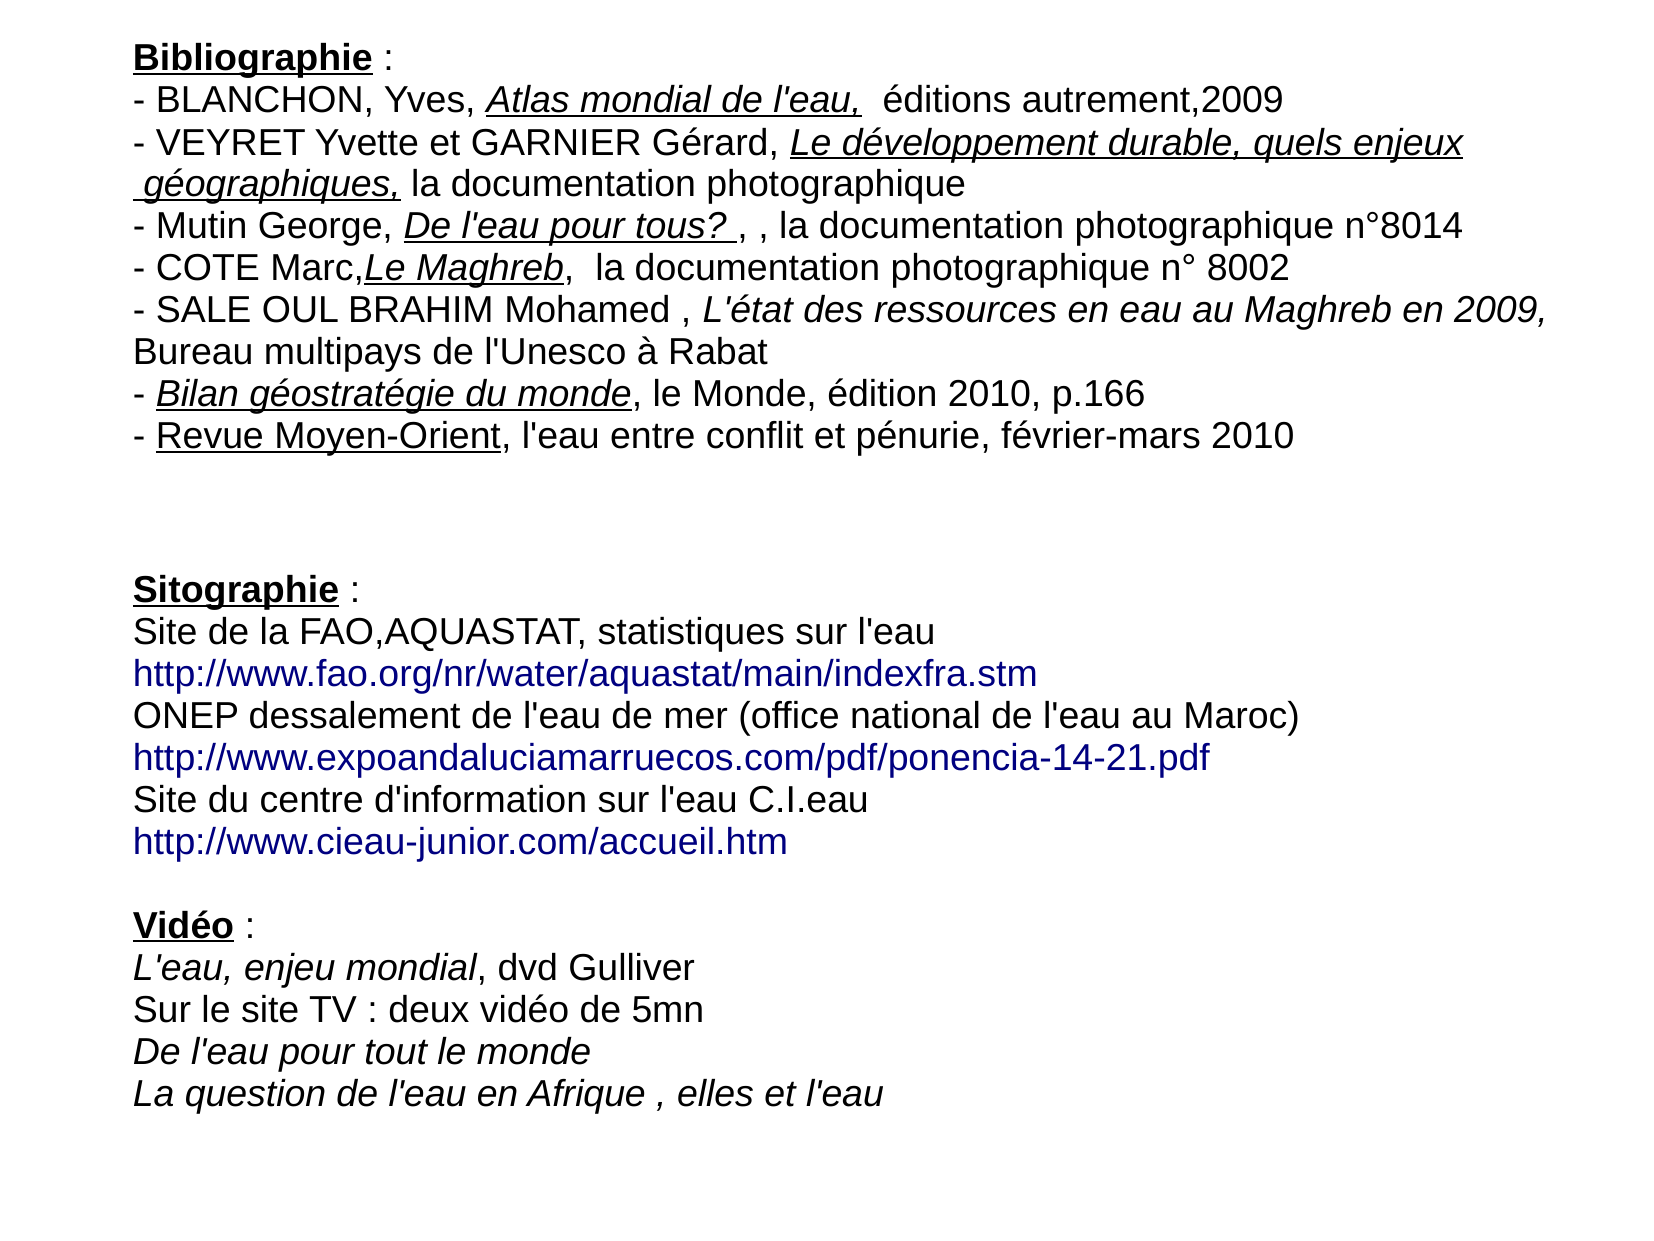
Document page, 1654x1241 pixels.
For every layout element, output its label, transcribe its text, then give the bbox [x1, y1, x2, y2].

text_box Sitographie : Site de la FAO,AQUASTAT, statistiques sur l'eau http://www.fao.org/nr/water/aquastat/main/indexfra.stm ONEP dessalement de l'eau de mer (office national de l'eau au Maroc) http://www.expoandaluciamarruecos.com/pdf/ponencia-14-21.pdf Site du centre d'information sur l'eau C.I.eau http://www.cieau-junior.com/accueil.htm Vidéo : L'eau, enjeu mondial, dvd Gulliver Sur le site TV : deux vidéo de 5mn De l'eau pour tout le monde La question de l'eau en Afrique , elles et l'eau [118, 561, 1400, 1125]
text_box Bibliographie : - BLANCHON, Yves, Atlas mondial de l'eau, éditions autrement,2009 - VEYRET Yvette et GARNIER Gérard, Le développement durable, quels enjeux géographiques, la documentation photographique - Mutin George, De l'eau pour tous? , , la documentation photographique n°8014 - COTE Marc,Le Maghreb, la documentation photographique n° 8002 - SALE OUL BRAHIM Mohamed , L'état des ressources en eau au Maghreb en 2009, Bureau multipays de l'Unesco à Rabat - Bilan géostratégie du monde, le Monde, édition 2010, p.166 - Revue Moyen-Orient, l'eau entre conflit et pénurie, février-mars 2010 [118, 29, 1654, 502]
